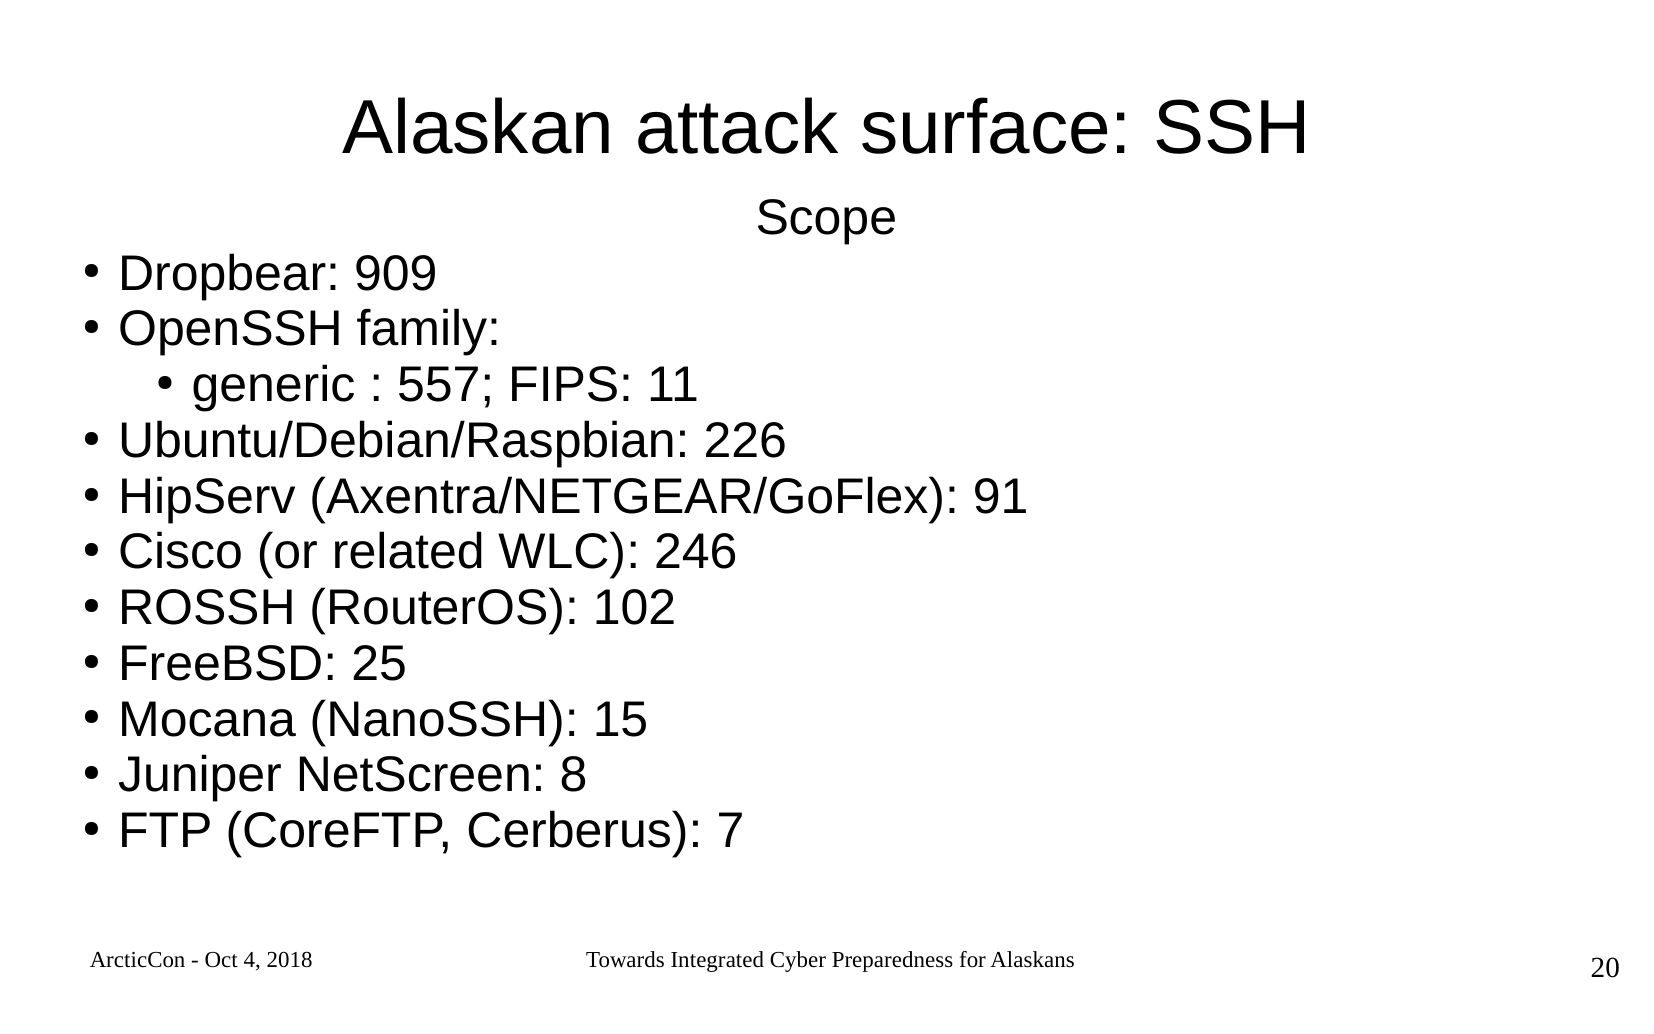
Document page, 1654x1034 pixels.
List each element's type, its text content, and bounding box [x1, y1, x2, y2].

text_box <number> [1560, 951, 1621, 1023]
subtitle Scope Dropbear: 909 OpenSSH family: generic : 557; FIPS: 11 Ubuntu/Debian/Raspbian: 226 HipServ (Axentra/NETGEAR/GoFlex): 91 Cisco (or related WLC): 246 ROSSH (RouterOS): 102 FreeBSD: 25 Mocana (NanoSSH): 15 Juniper NetScreen: 8 FTP (CoreFTP, Cerberus): 7 [82, 189, 1571, 980]
title Alaskan attack surface: SSH [82, 41, 1571, 189]
